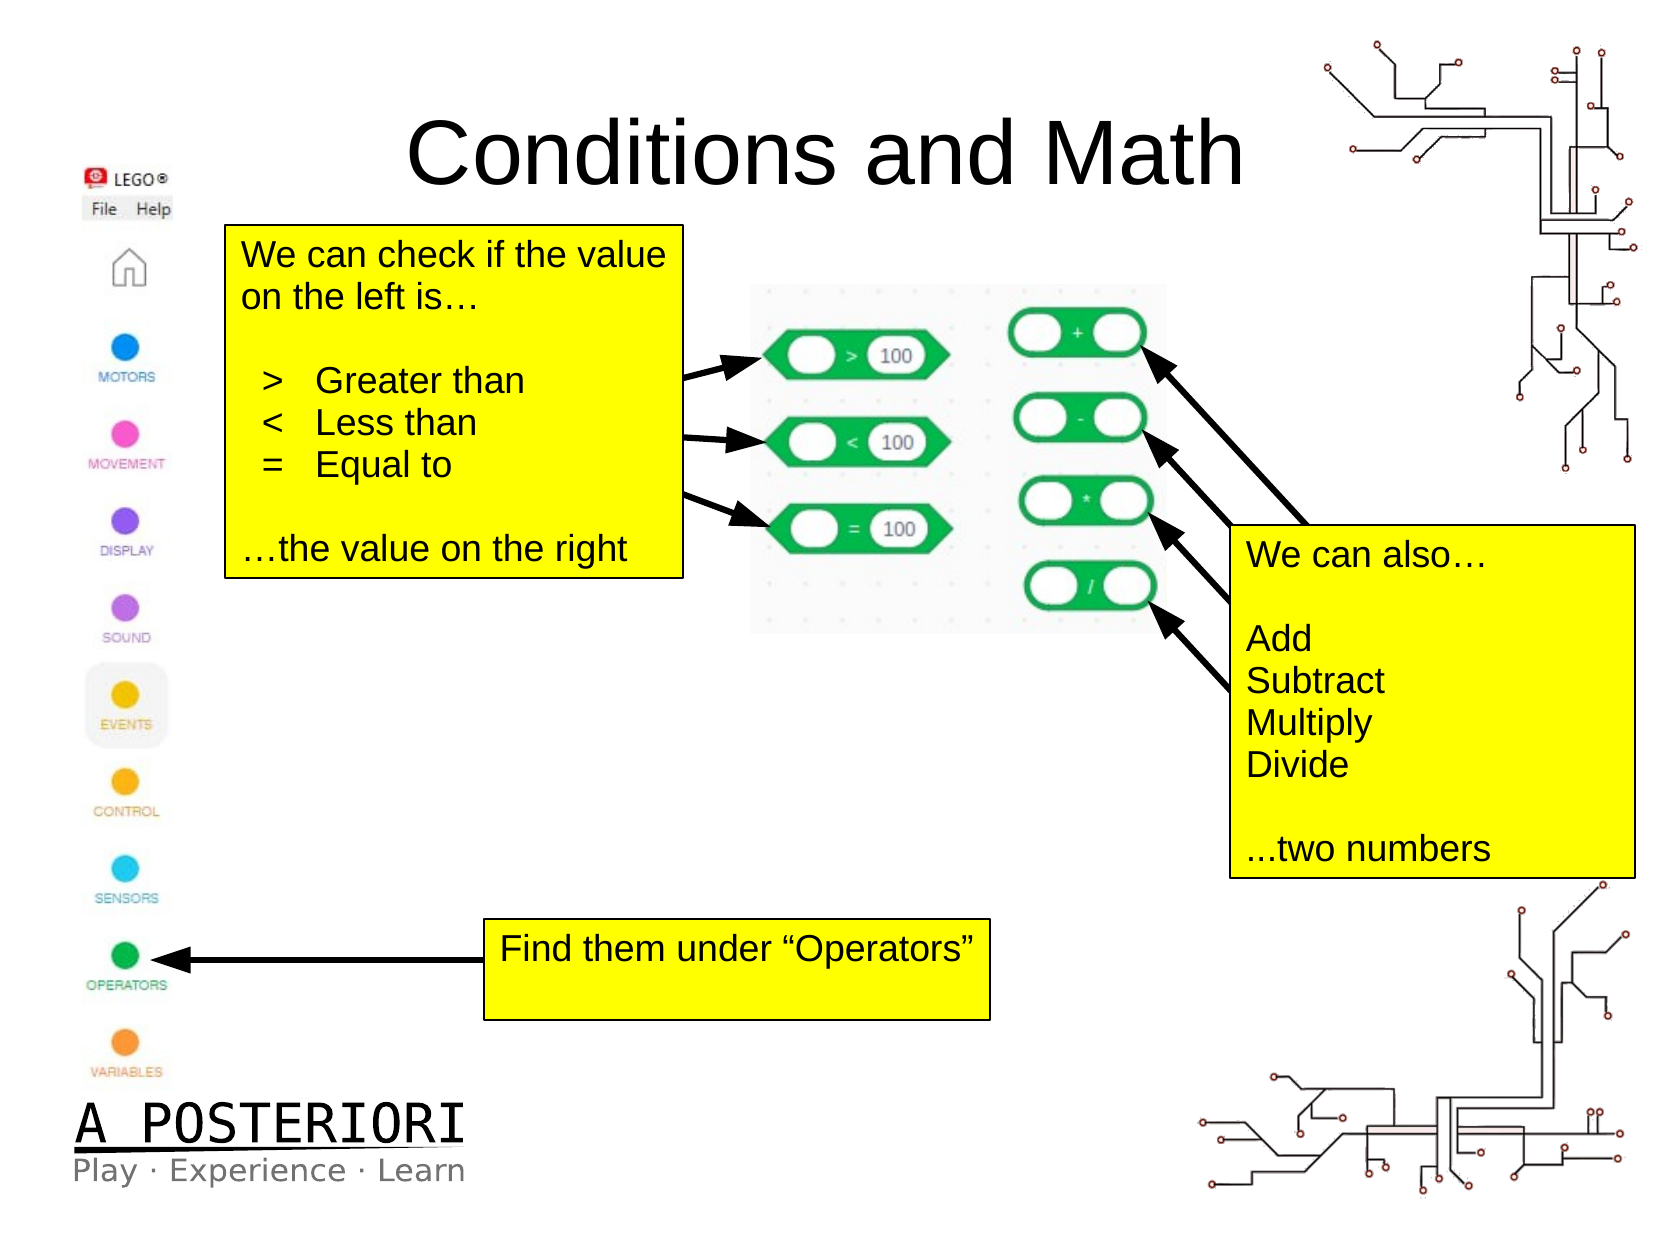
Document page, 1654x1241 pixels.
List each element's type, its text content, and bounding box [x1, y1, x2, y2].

title Conditions and Math [82, 49, 1571, 257]
text_box We can check if the value on the left is… > Greater than < Less than = Equal to …the value on the right [225, 225, 683, 578]
text_box We can also… Add Subtract Multiply Divide ...two numbers [1230, 525, 1636, 878]
picture [82, 164, 173, 1096]
picture [750, 284, 1167, 634]
picture [1177, 863, 1635, 1200]
picture [1305, 35, 1643, 495]
text_box Find them under “Operators” [483, 919, 991, 1021]
